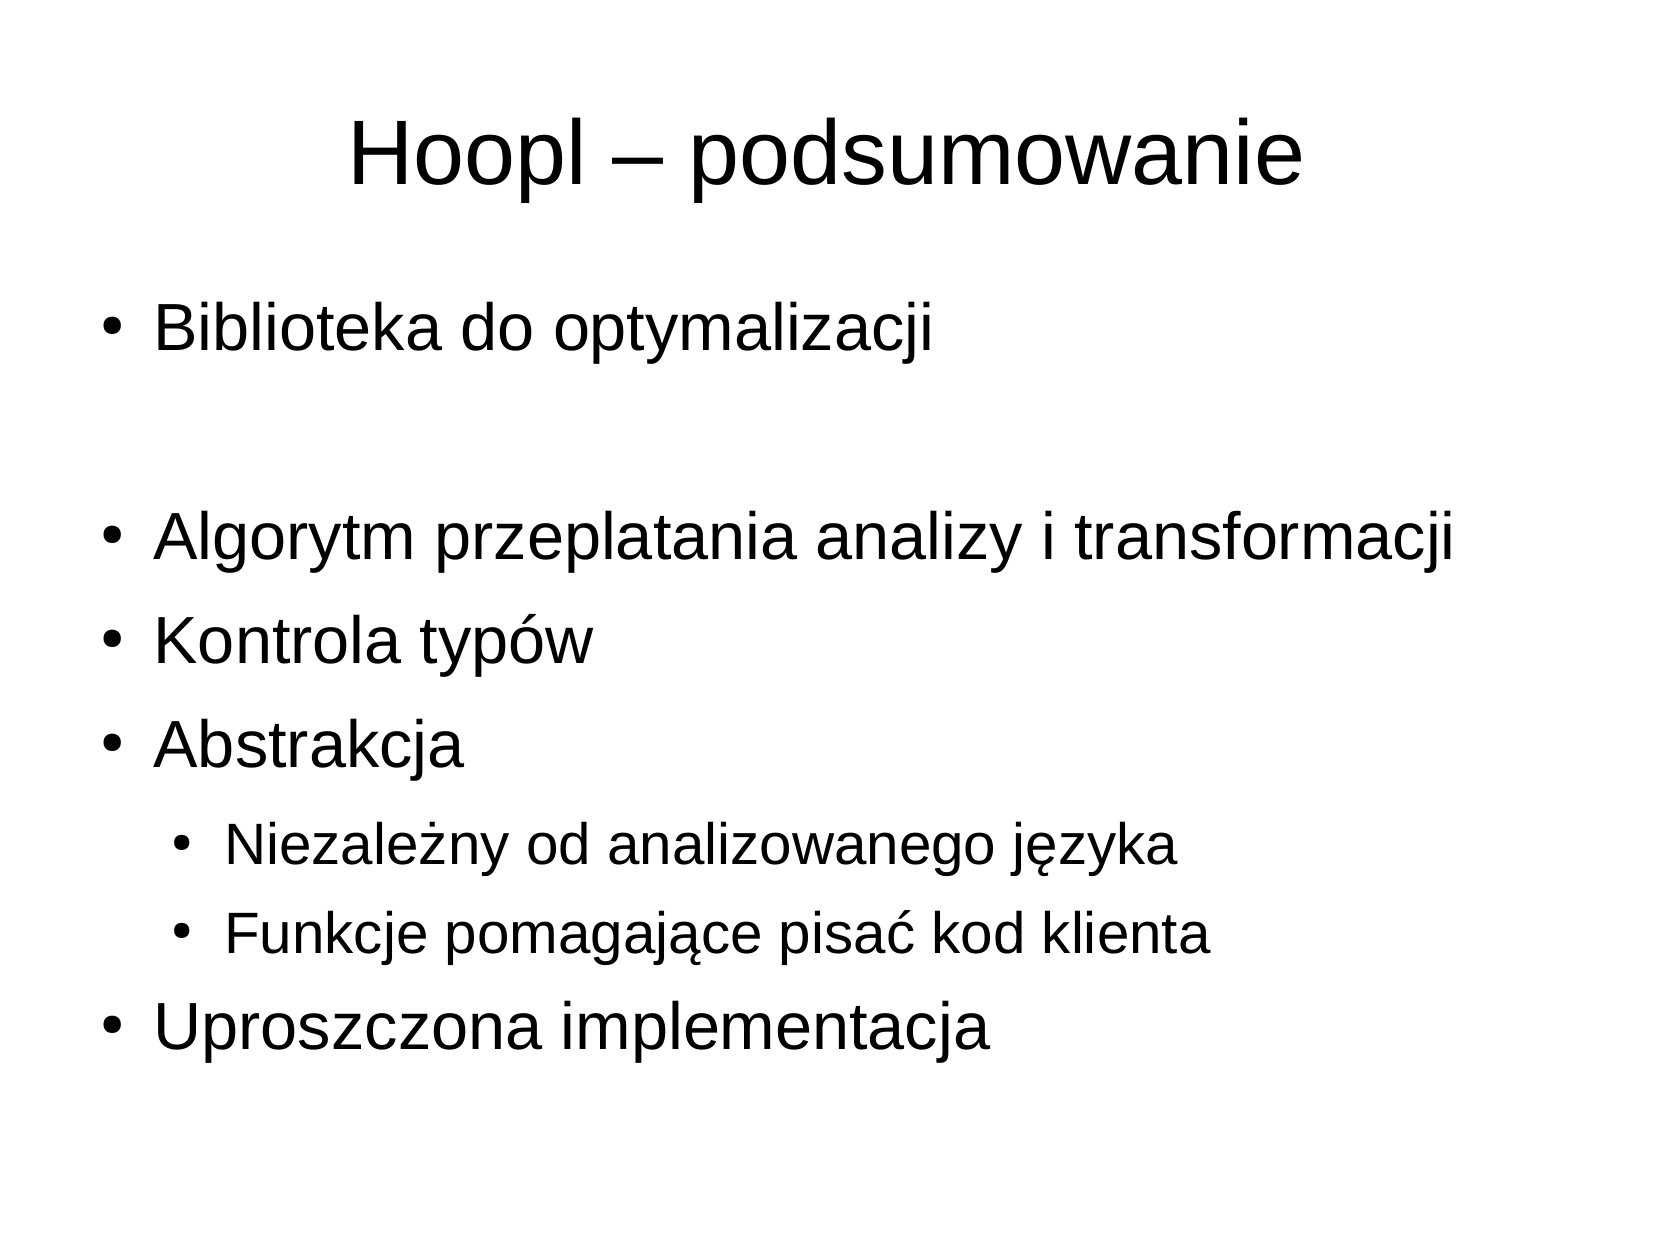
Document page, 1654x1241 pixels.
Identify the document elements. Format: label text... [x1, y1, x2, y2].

list Biblioteka do optymalizacji Algorytm przeplatania analizy i transformacji Kontrola typów Abstrakcja Niezależny od analizowanego języka Funkcje pomagające pisać kod klienta Uproszczona implementacja [82, 290, 1571, 1109]
title Hoopl – podsumowanie [82, 49, 1571, 257]
